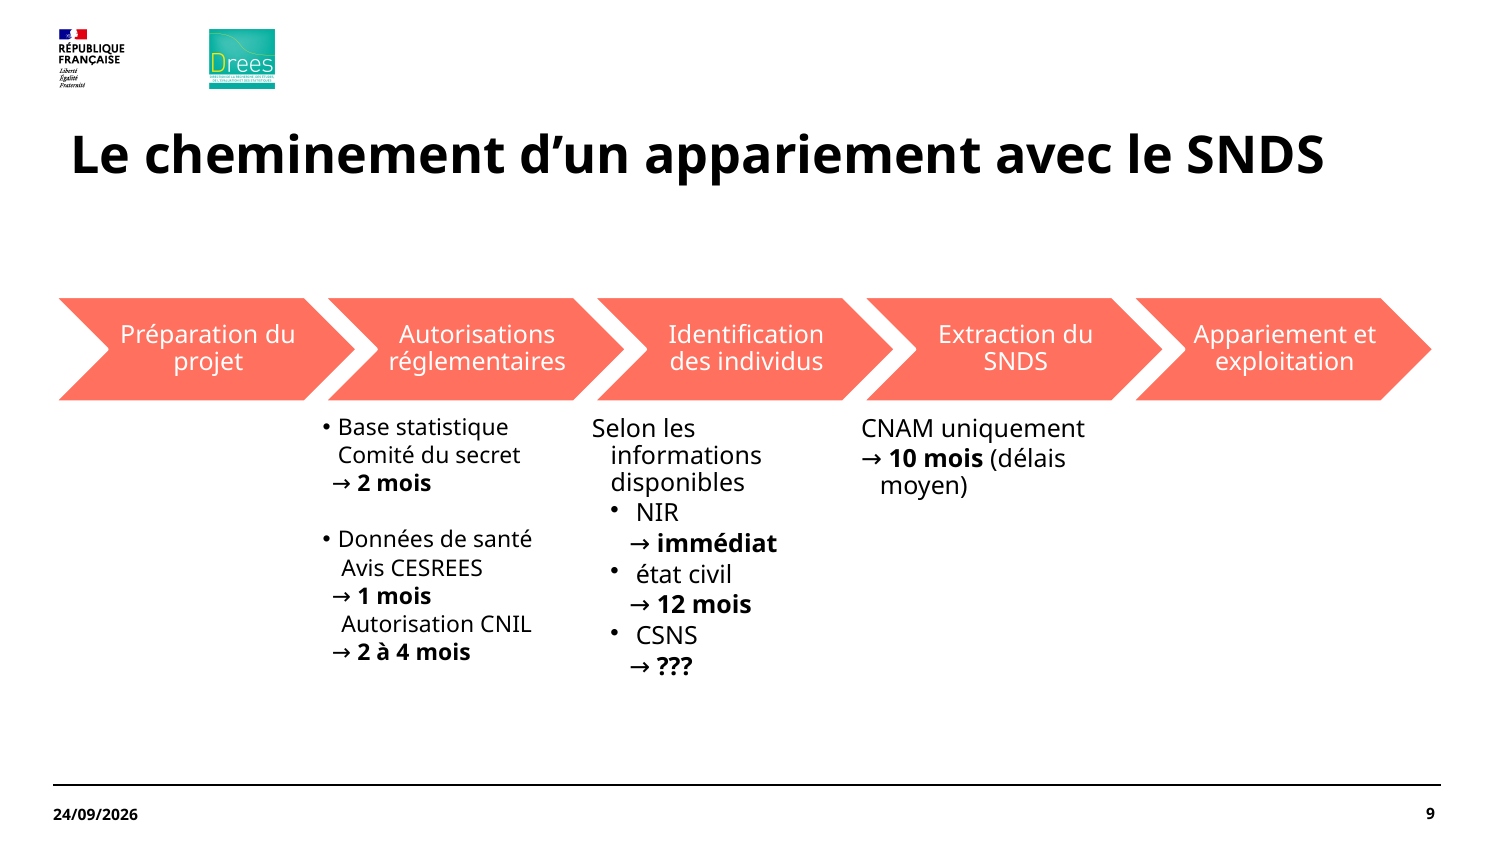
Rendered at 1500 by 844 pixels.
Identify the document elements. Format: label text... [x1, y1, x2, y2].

text_box CNAM uniquement → 10 mois (délais moyen) [861, 415, 1105, 736]
text_box Extraction du SNDS [861, 296, 1166, 403]
text_box Base statistique Comité du secret → 2 mois Données de santé Avis CESREES → 1 mois Autorisation CNIL → 2 à 4 mois [322, 415, 567, 736]
picture [209, 29, 275, 89]
text_box Autorisations réglementaires [322, 296, 628, 403]
slide_number 25/11/2024 [53, 787, 246, 844]
title Le cheminement d’un appariement avec le SNDS [53, 112, 1436, 201]
text_box Identification des individus [591, 296, 897, 403]
text_box Selon les informations disponibles NIR → immédiat état civil → 12 mois CSNS → ??? [591, 415, 836, 736]
text_box Appariement et exploitation [1130, 296, 1435, 403]
picture [47, 17, 136, 107]
text_box Préparation du projet [53, 296, 358, 403]
